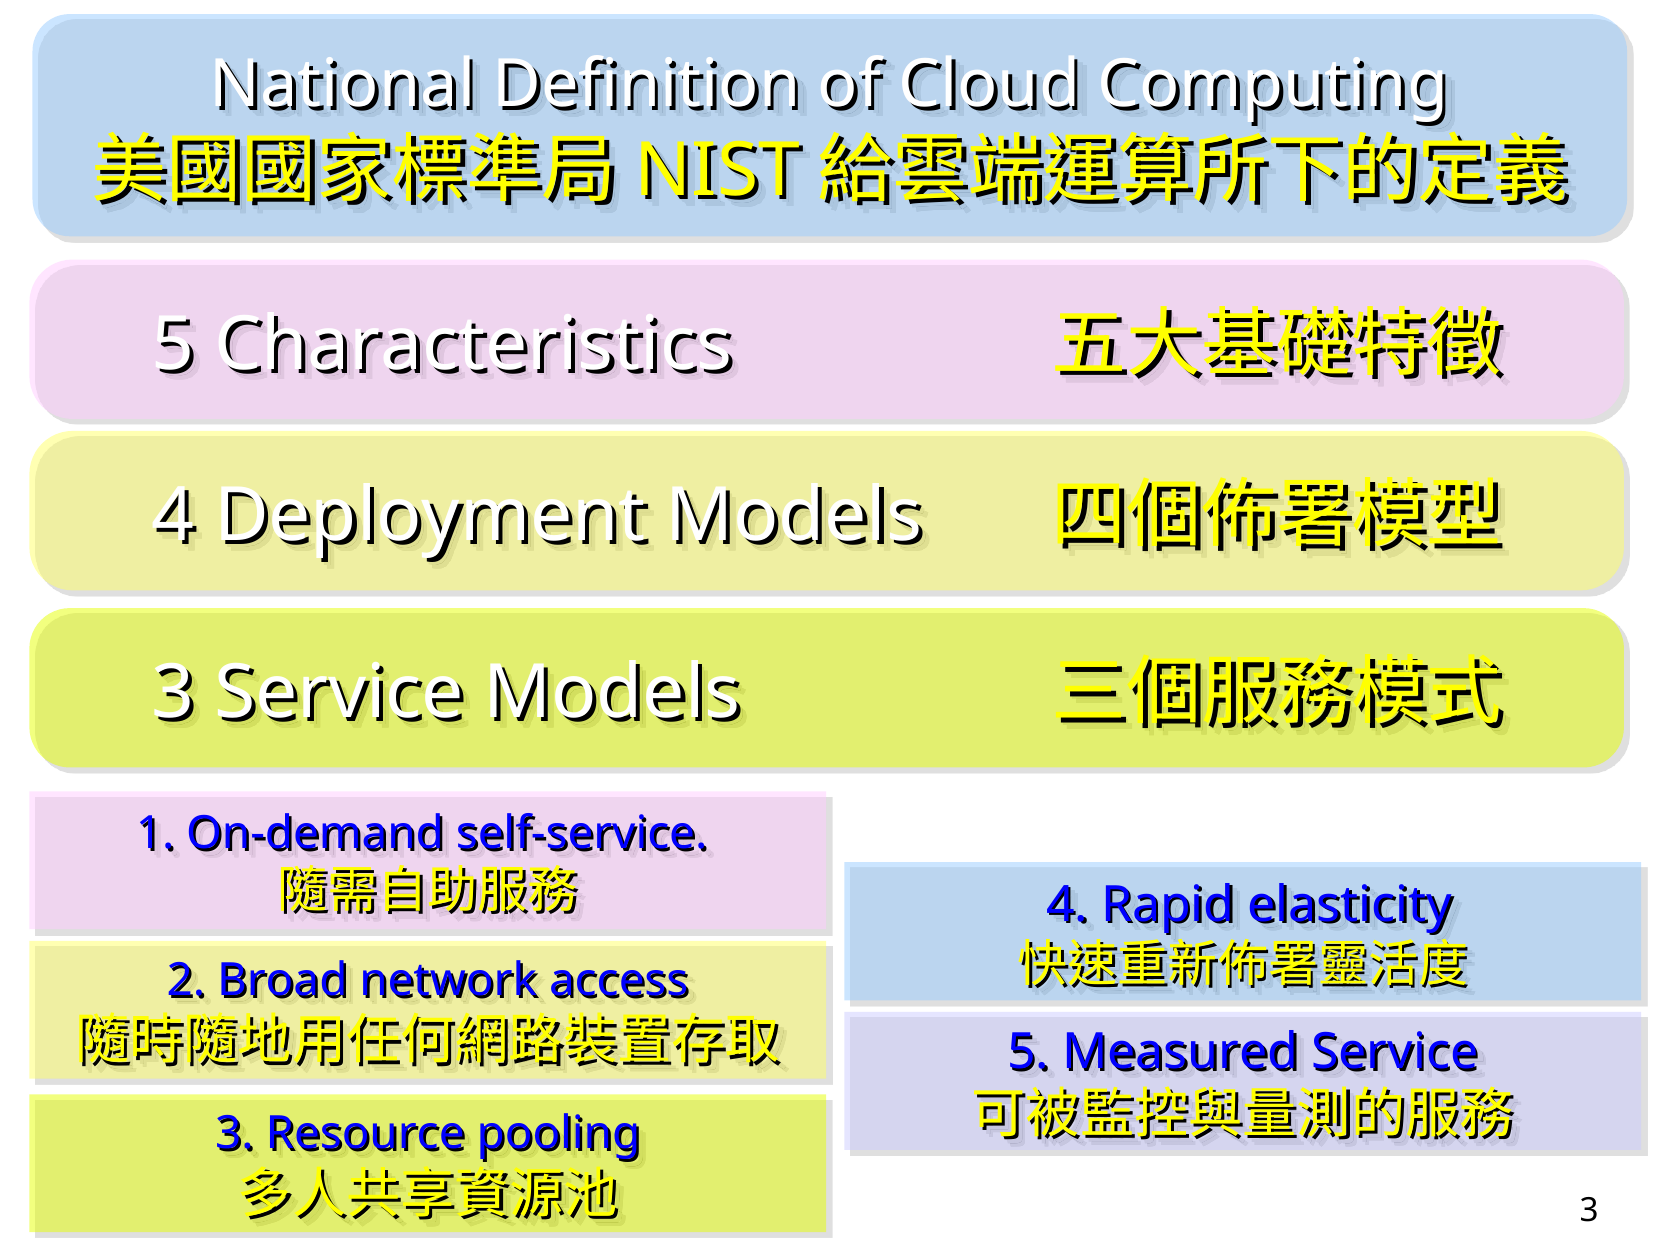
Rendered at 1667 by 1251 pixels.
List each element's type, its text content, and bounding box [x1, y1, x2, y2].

text_box 5 Characteristics 五大基礎特徵 [29, 259, 1624, 419]
text_box 3 Service Models 三個服務模式 [29, 608, 1624, 768]
text_box 3. Resource pooling 多人共享資源池 [29, 1094, 827, 1233]
text_box 5. Measured Service 可被監控與量測的服務 [844, 1011, 1642, 1150]
text_box 4. Rapid elasticity 快速重新佈署靈活度 [844, 862, 1642, 1001]
text_box 4 Deployment Models 四個佈署模型 [29, 430, 1624, 591]
text_box 1. On-demand self-service. 隨需自助服務 [29, 791, 827, 930]
text_box 2. Broad network access 隨時隨地用任何網路裝置存取 [29, 940, 827, 1079]
text_box National Definition of Cloud Computing 美國國家標準局NIST給雲端運算所下的定義 [32, 14, 1628, 237]
